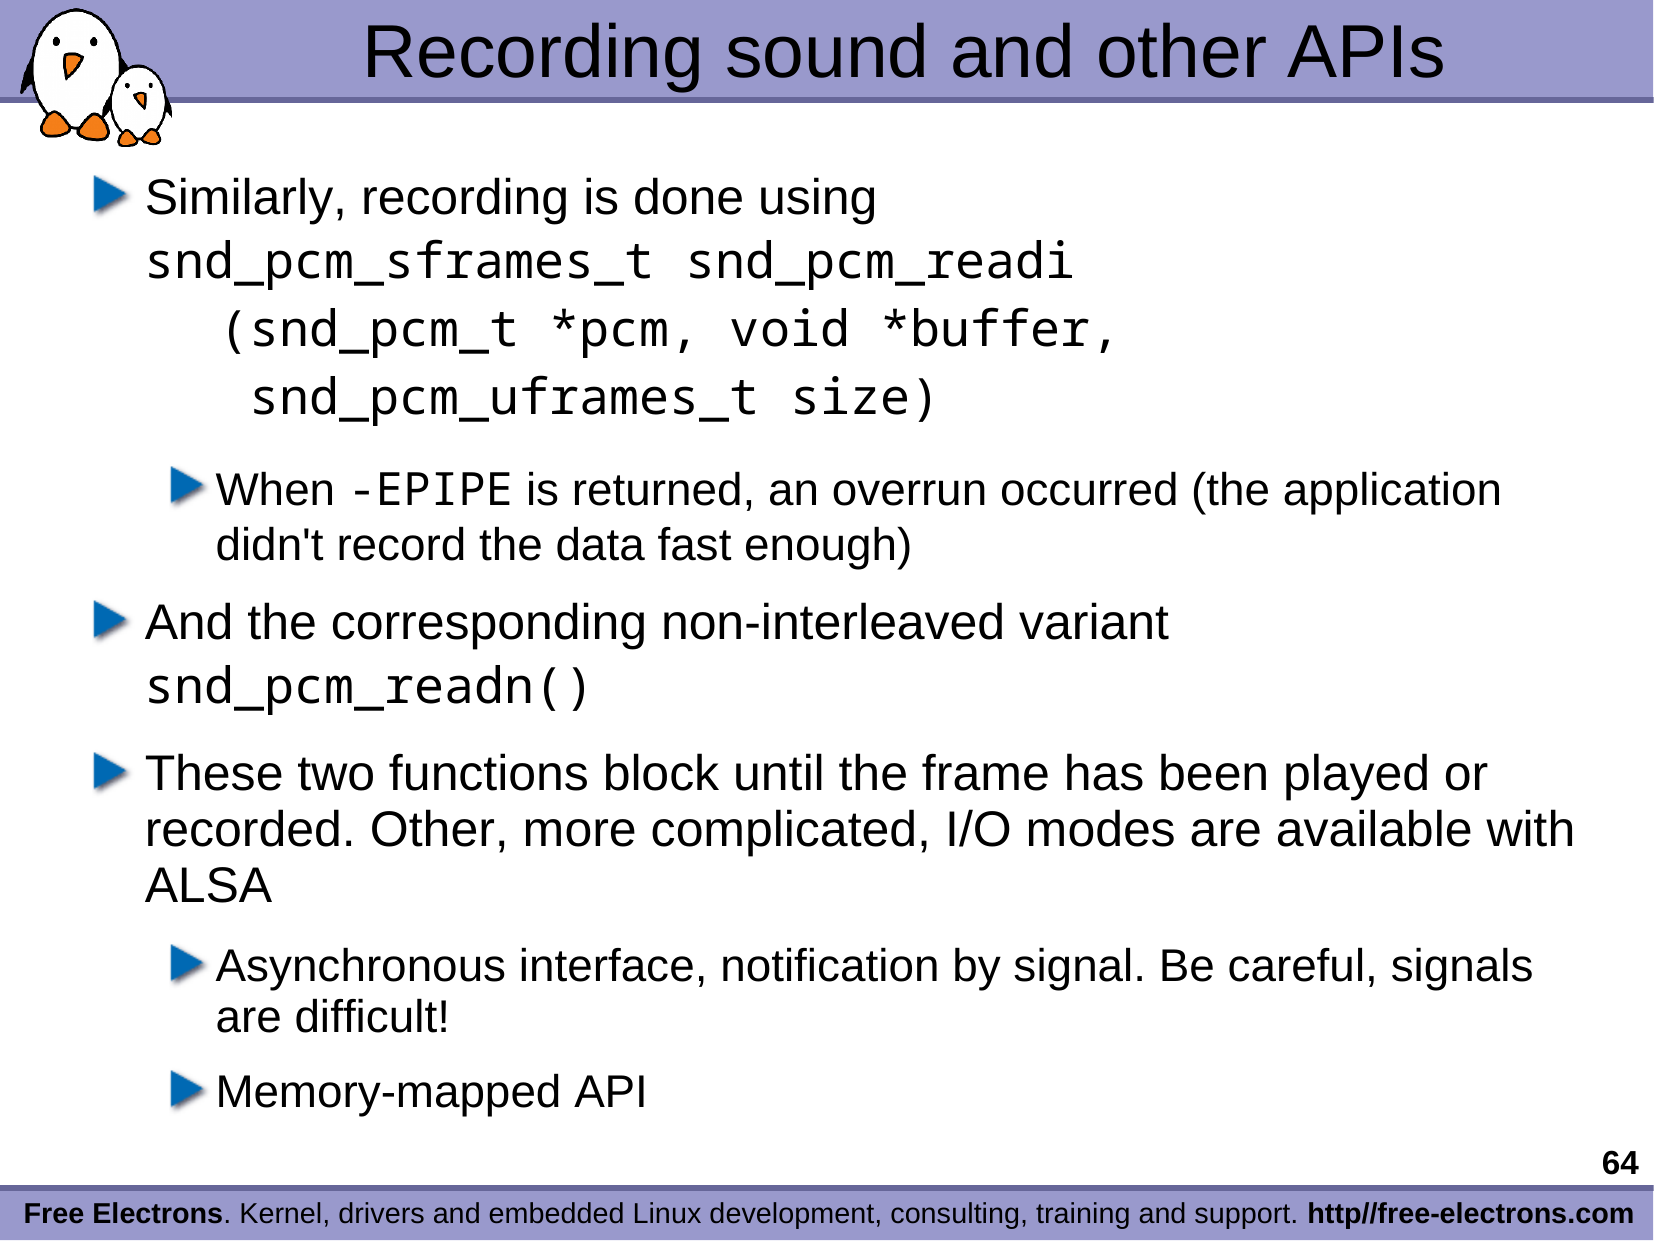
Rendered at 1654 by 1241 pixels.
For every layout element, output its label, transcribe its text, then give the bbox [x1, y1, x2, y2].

list Similarly, recording is done using snd_pcm_sframes_t snd_pcm_readi (snd_pcm_t *pcm, void *buffer, snd_pcm_uframes_t size) When -EPIPE is returned, an overrun occurred (the application didn't record the data fast enough) And the corresponding non-interleaved variant snd_pcm_readn() These two functions block until the frame has been played or recorded. Other, more complicated, I/O modes are available with ALSA Asynchronous interface, notification by signal. Be careful, signals are difficult! Memory-mapped API [73, 168, 1597, 1126]
picture [20, 8, 172, 147]
title Recording sound and other APIs [178, 4, 1631, 98]
